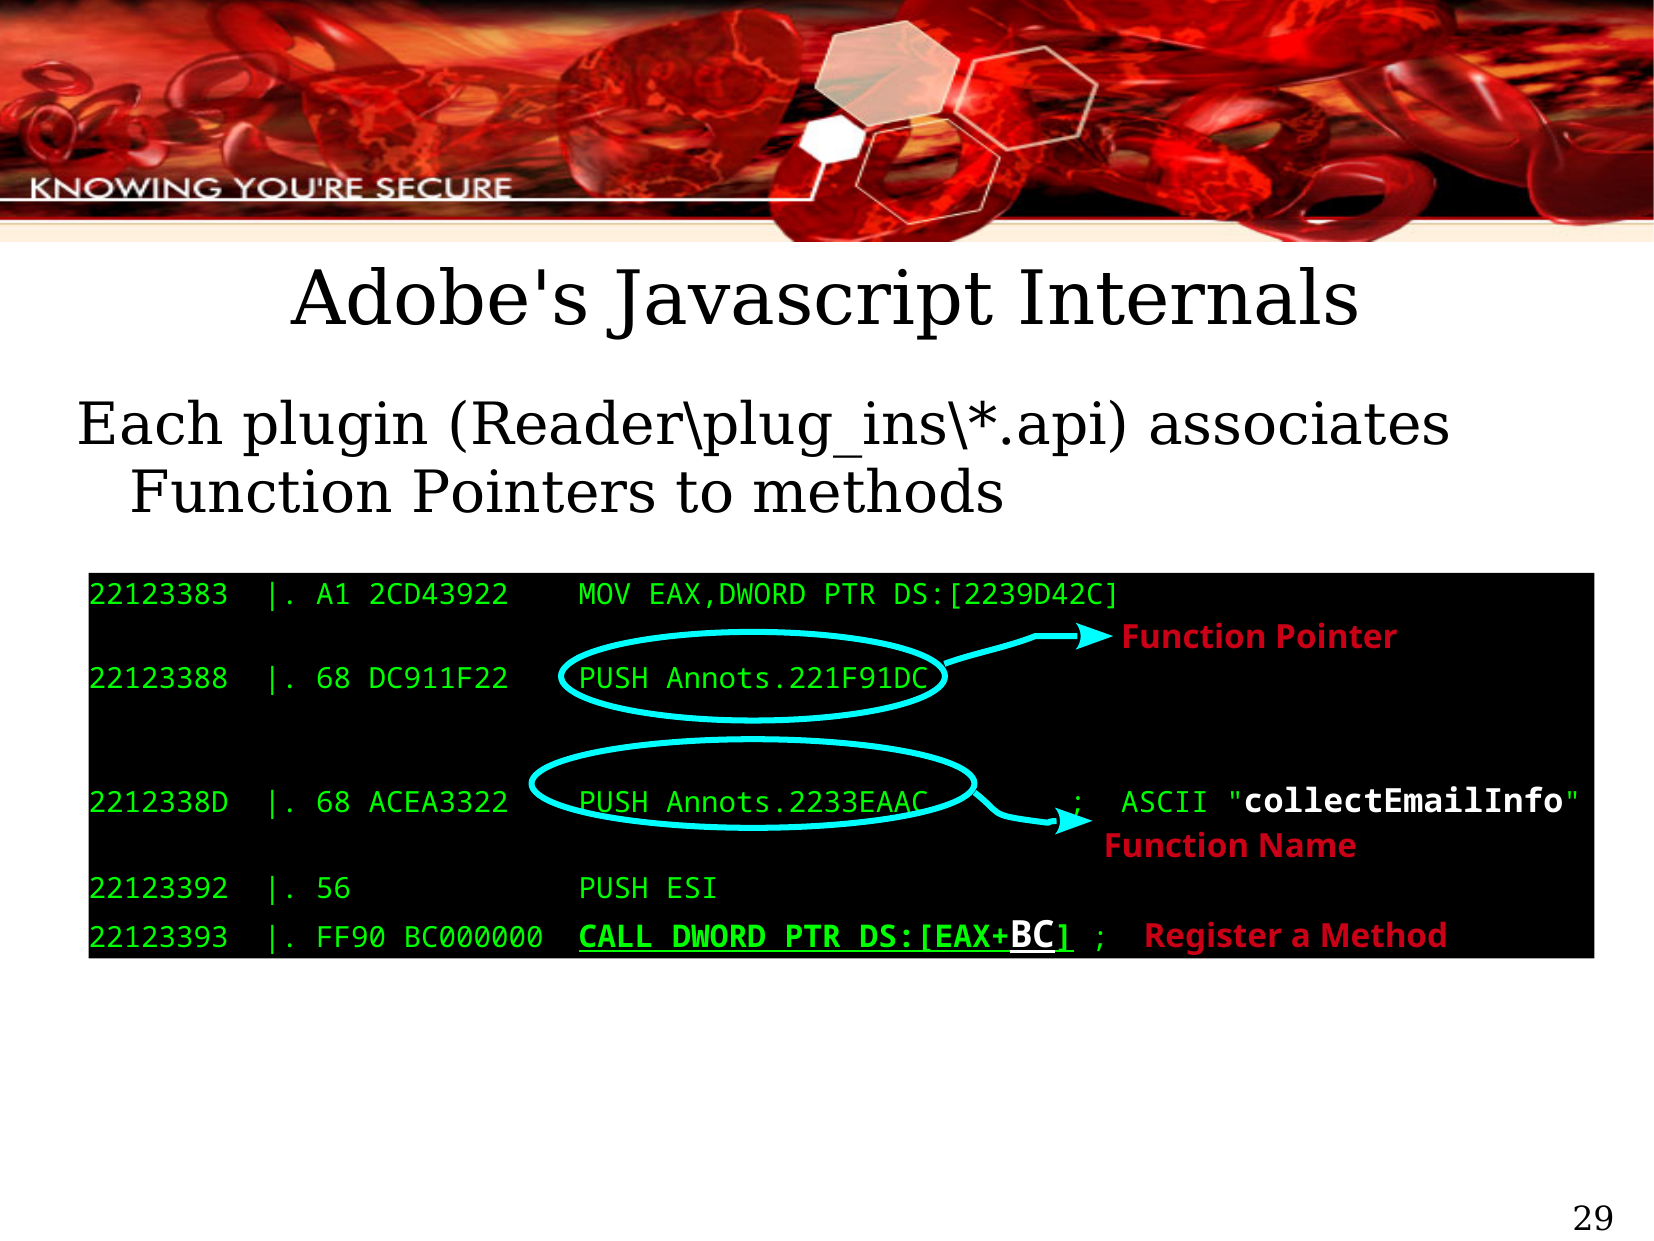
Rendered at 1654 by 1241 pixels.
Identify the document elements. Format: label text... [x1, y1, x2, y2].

title Adobe's Javascript Internals [0, 195, 1654, 403]
picture [0, 0, 1654, 195]
text_box 22123383 |. A1 2CD43922 MOV EAX,DWORD PTR DS:[2239D42C] Function Pointer 22123388 |. 68 DC911F22 PUSH Annots.221F91DC 2212338D |. 68 ACEA3322 PUSH Annots.2233EAAC ; ASCII "collectEmailInfo" Function Name 22123392 |. 56 PUSH ESI 22123393 |. FF90 BC000000 CALL DWORD PTR DS:[EAX+BC] ; Register a Method [88, 572, 1595, 939]
list Each plugin (Reader\plug_ins\*.api) associates Function Pointers to methods [59, 390, 1595, 527]
